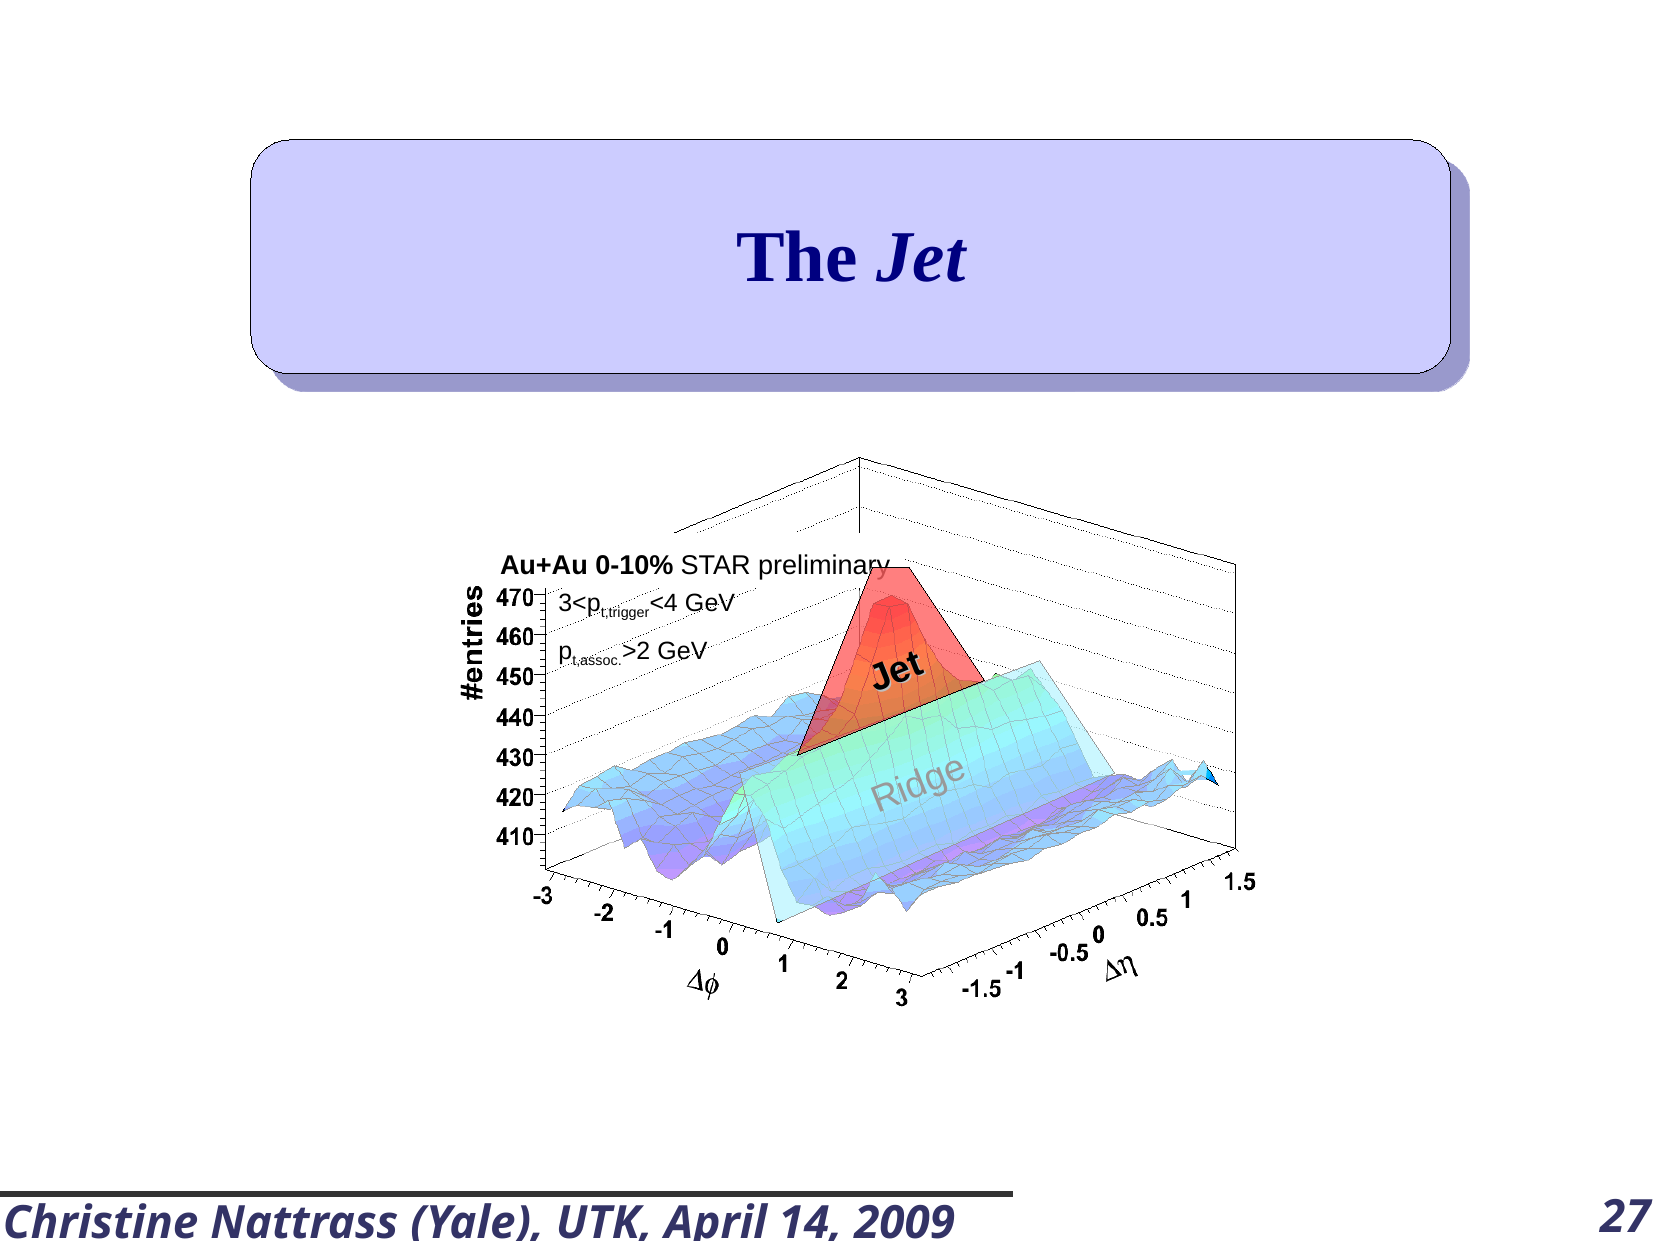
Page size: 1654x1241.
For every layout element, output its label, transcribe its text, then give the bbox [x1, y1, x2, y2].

text_box [564, 567, 1209, 961]
picture [459, 392, 1321, 1041]
text_box Jet [845, 628, 945, 713]
text_box 3<pt,trigger<4 GeV pt,assoc.>2 GeV [543, 588, 785, 677]
text_box Au+Au 0-10% STAR preliminary [485, 533, 906, 588]
text_box The Jet [250, 139, 1451, 374]
